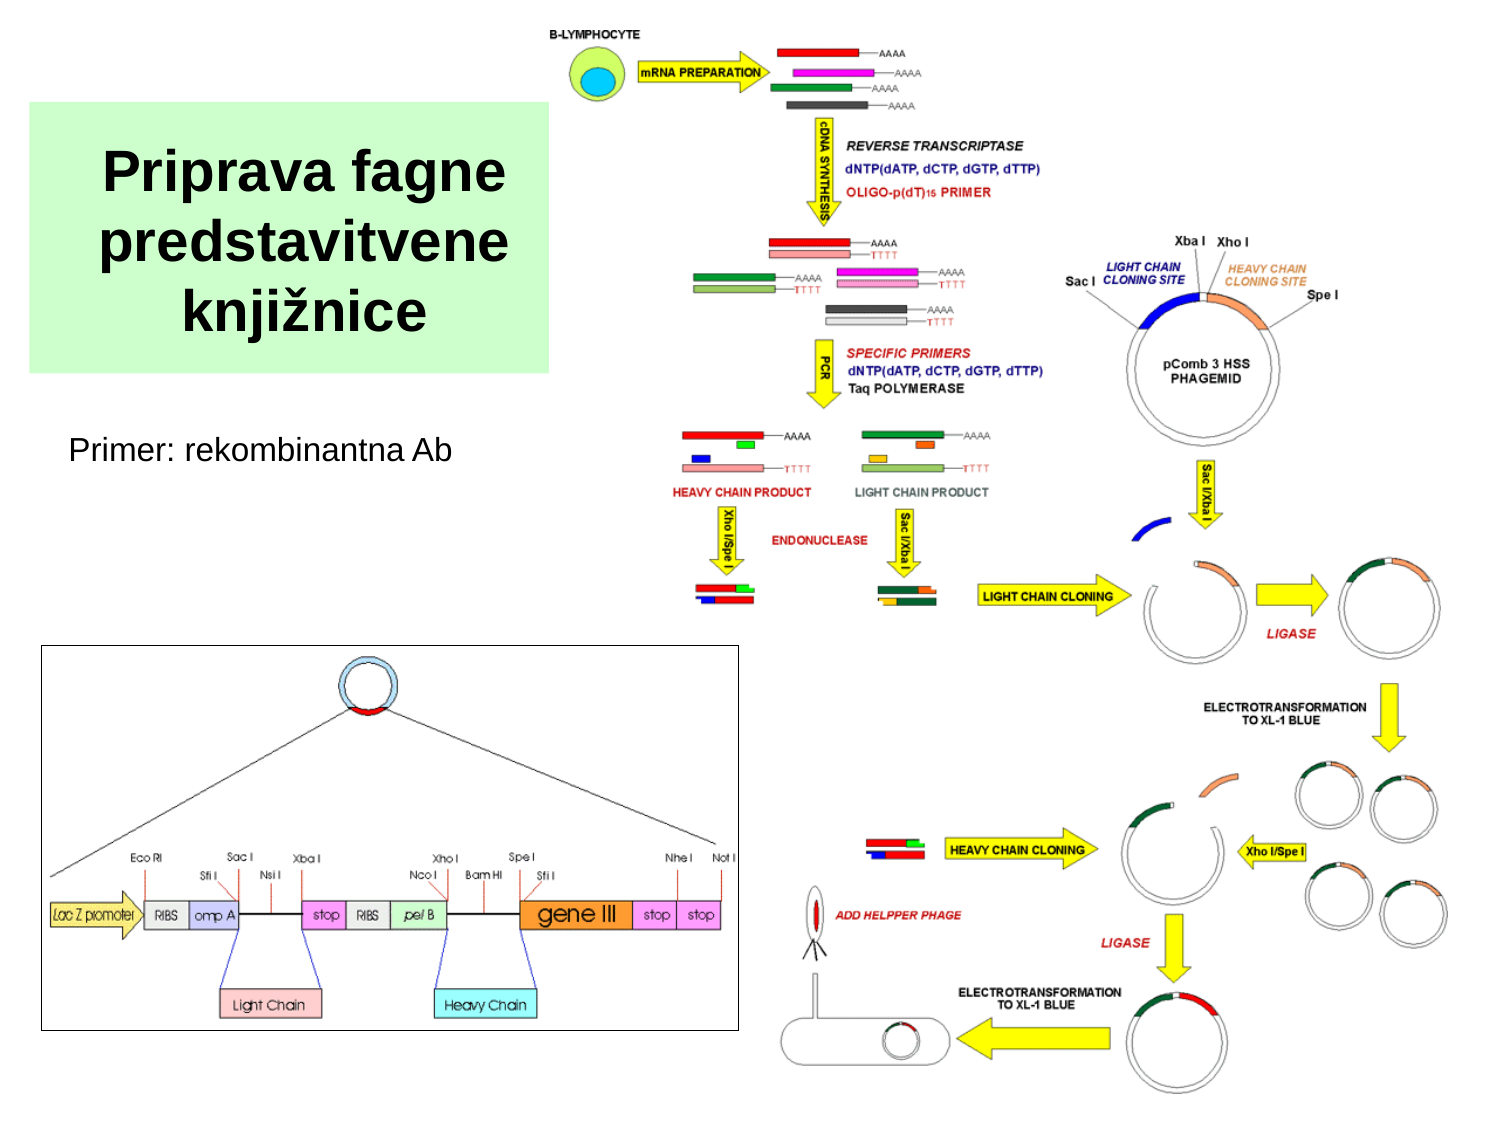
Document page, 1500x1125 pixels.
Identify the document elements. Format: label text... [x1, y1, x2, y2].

title Priprava fagne predstavitvene knjižnice [29, 101, 549, 374]
list Primer: rekombinantna Ab [53, 420, 514, 580]
picture [41, 30, 1448, 1094]
